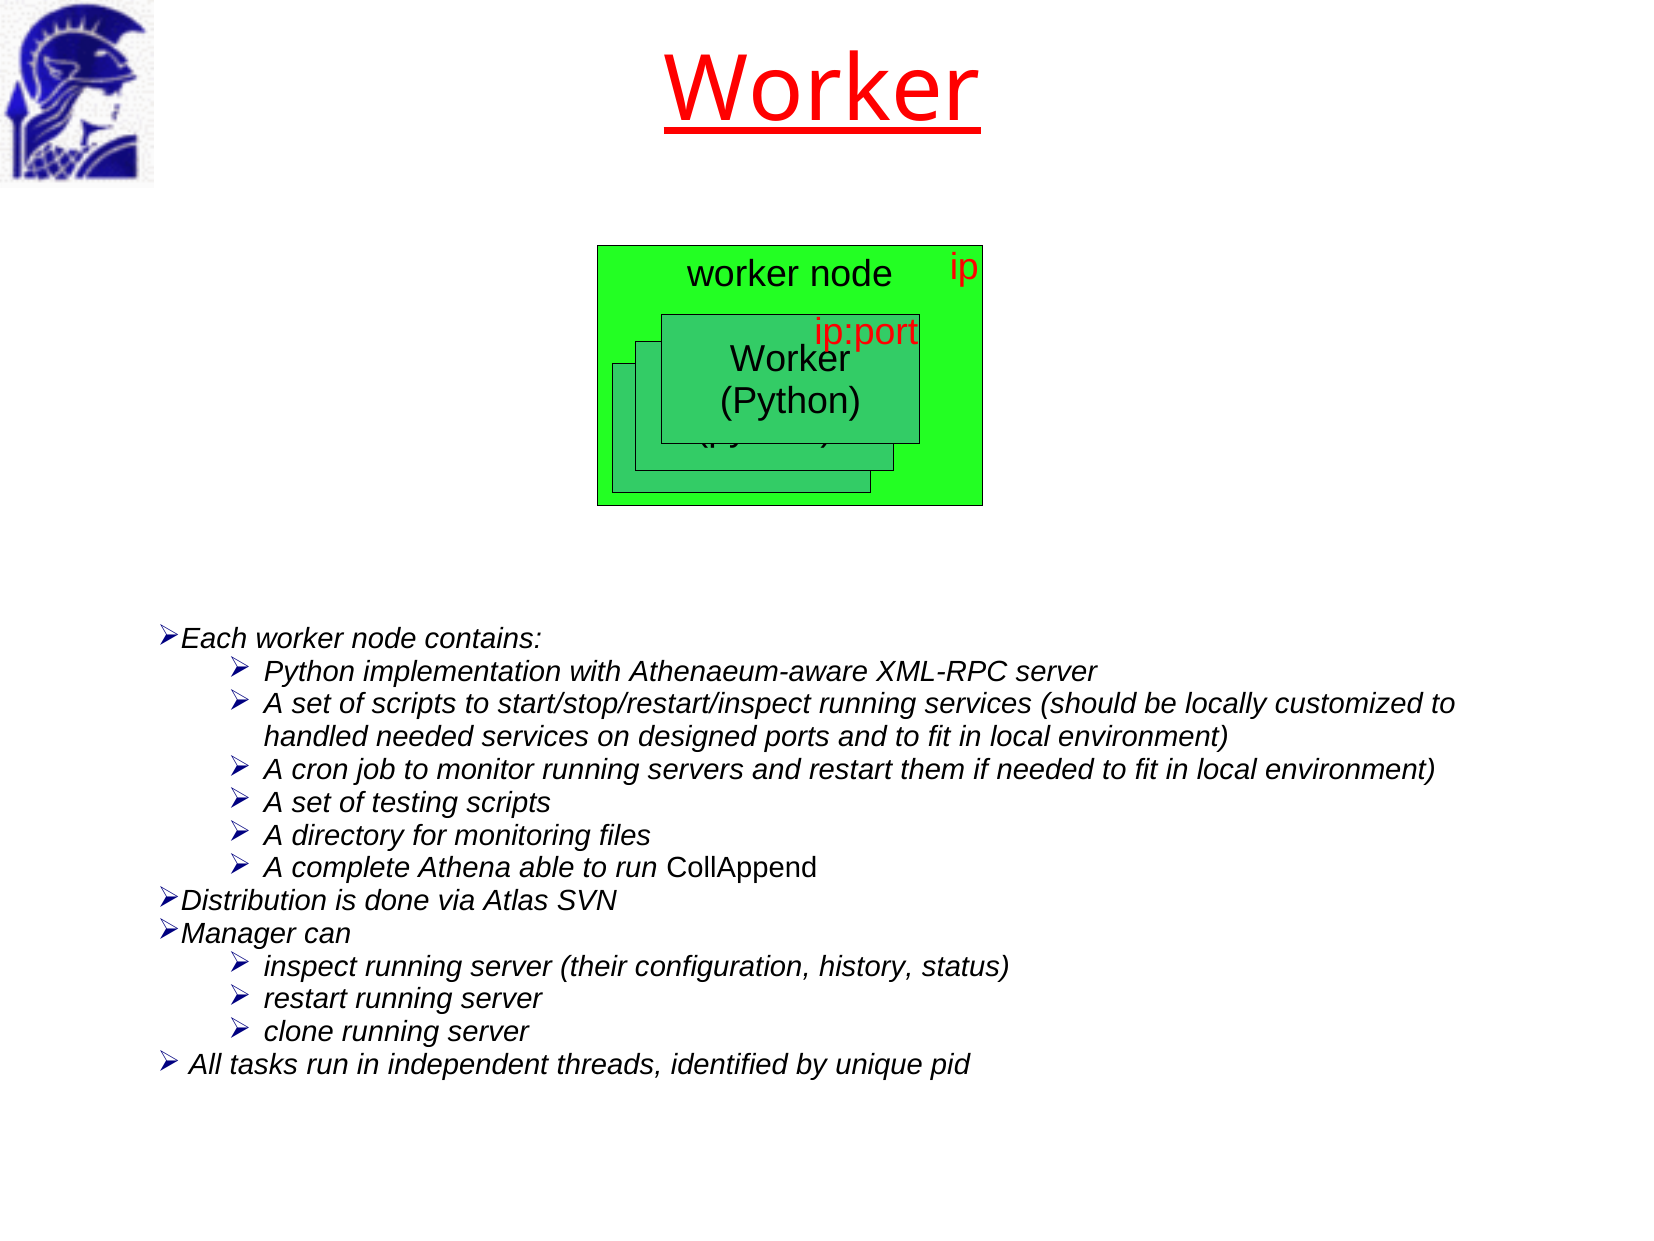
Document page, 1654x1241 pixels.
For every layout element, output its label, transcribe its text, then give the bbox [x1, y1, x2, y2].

text_box Each worker node contains: Python implementation with Athenaeum-aware XML-RPC server A set of scripts to start/stop/restart/inspect running services (should be locally customized to handled needed services on designed ports and to fit in local environment) A cron job to monitor running servers and restart them if needed to fit in local environment) A set of testing scripts A directory for monitoring files A complete Athena able to run CollAppend Distribution is done via Atlas SVN Manager can inspect running server (their configuration, history, status) restart running server clone running server All tasks run in independent threads, identified by unique pid [142, 614, 1543, 1089]
text_box Worker (Python) [661, 314, 920, 444]
text_box ip:port [799, 303, 935, 361]
title Worker [78, 0, 1567, 189]
picture [0, 0, 154, 188]
text_box ip [935, 237, 995, 295]
text_box worker node [597, 245, 983, 506]
text_box Worker (python) [635, 341, 894, 471]
text_box Worker [612, 363, 871, 493]
